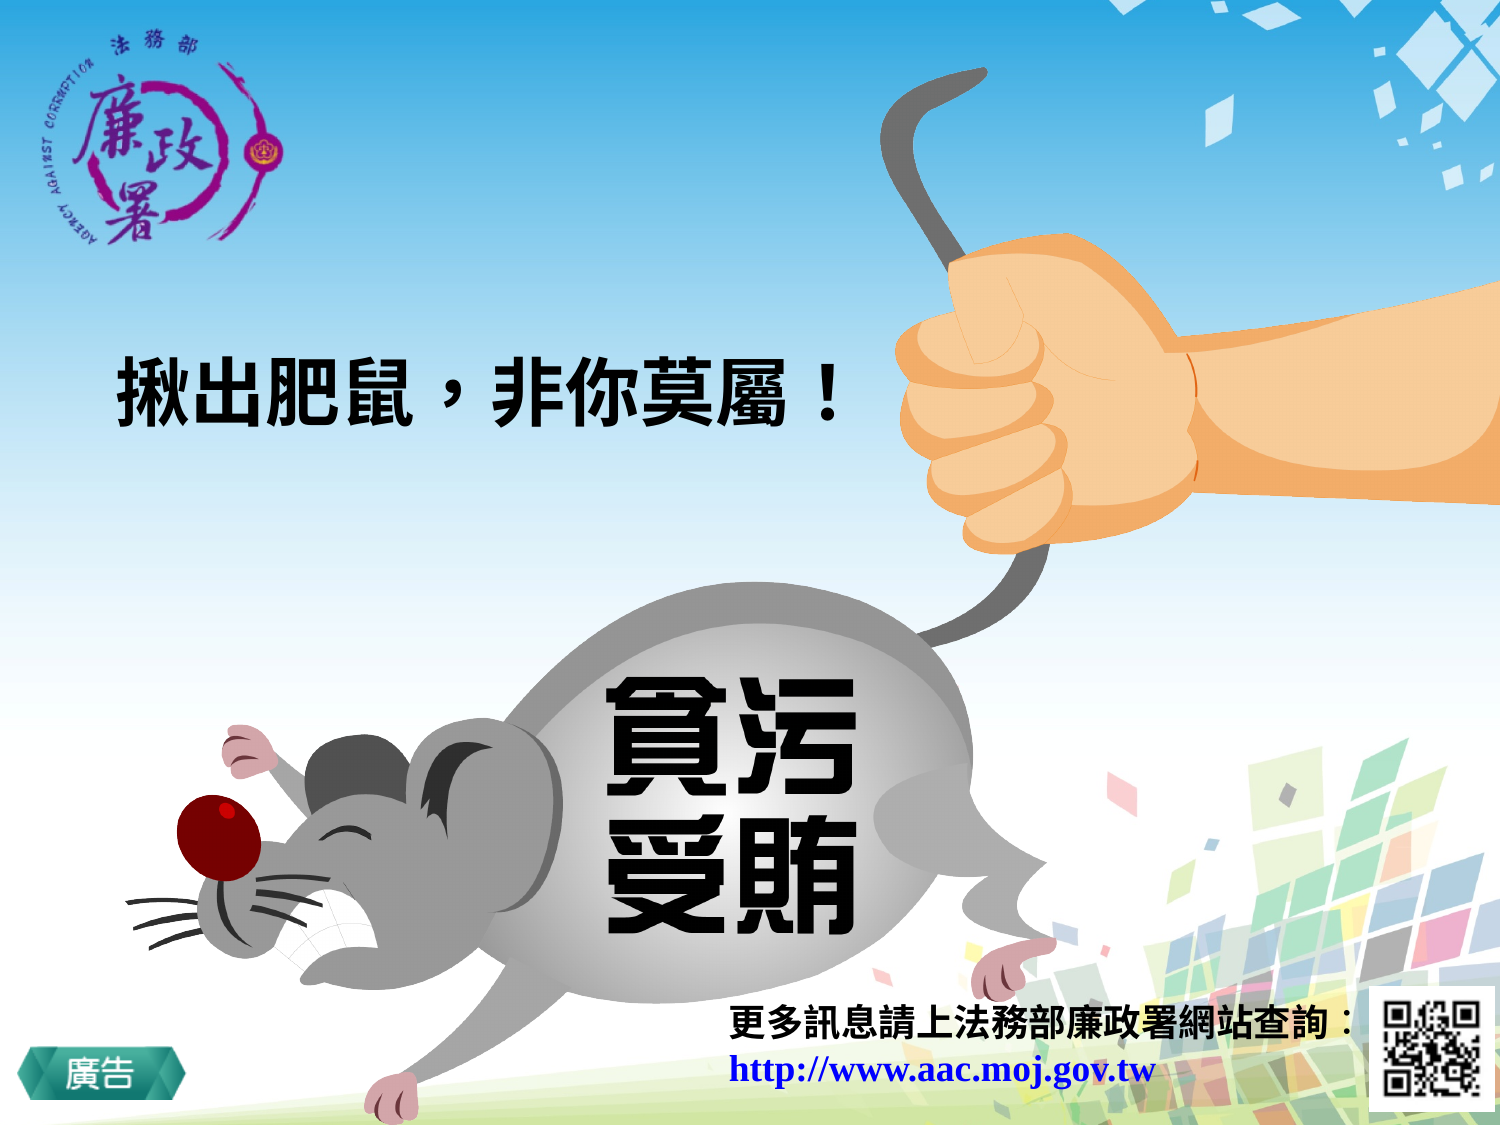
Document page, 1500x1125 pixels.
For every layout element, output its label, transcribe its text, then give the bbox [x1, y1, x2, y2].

text_box 更多訊息請上法務部廉政署網站查詢：http://www.aac.moj.gov.tw [714, 991, 1369, 1096]
picture [0, 0, 1500, 1125]
title 揪出肥鼠，非你莫屬！ [100, 338, 892, 421]
